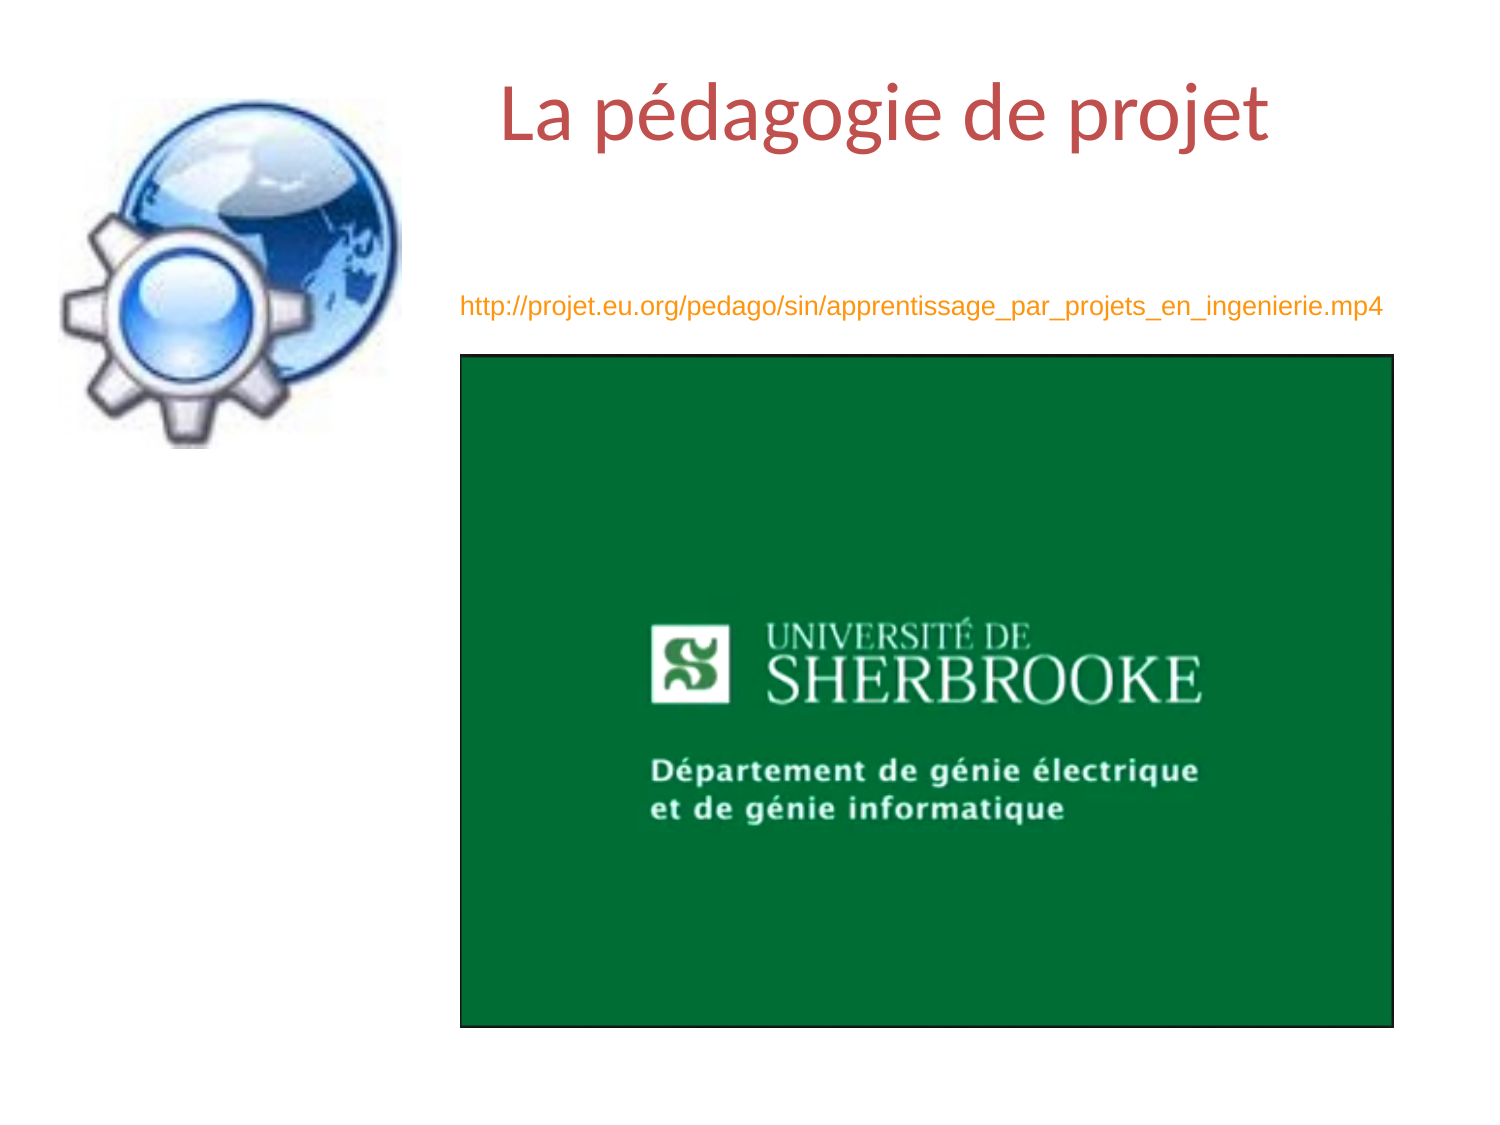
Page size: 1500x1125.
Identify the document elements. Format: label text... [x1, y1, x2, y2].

picture [460, 354, 1394, 1028]
title La pédagogie de projet [484, 59, 1335, 154]
picture [58, 98, 402, 449]
text_box http://projet.eu.org/pedago/sin/apprentissage_par_projets_en_ingenierie.mp4 [425, 283, 1418, 329]
